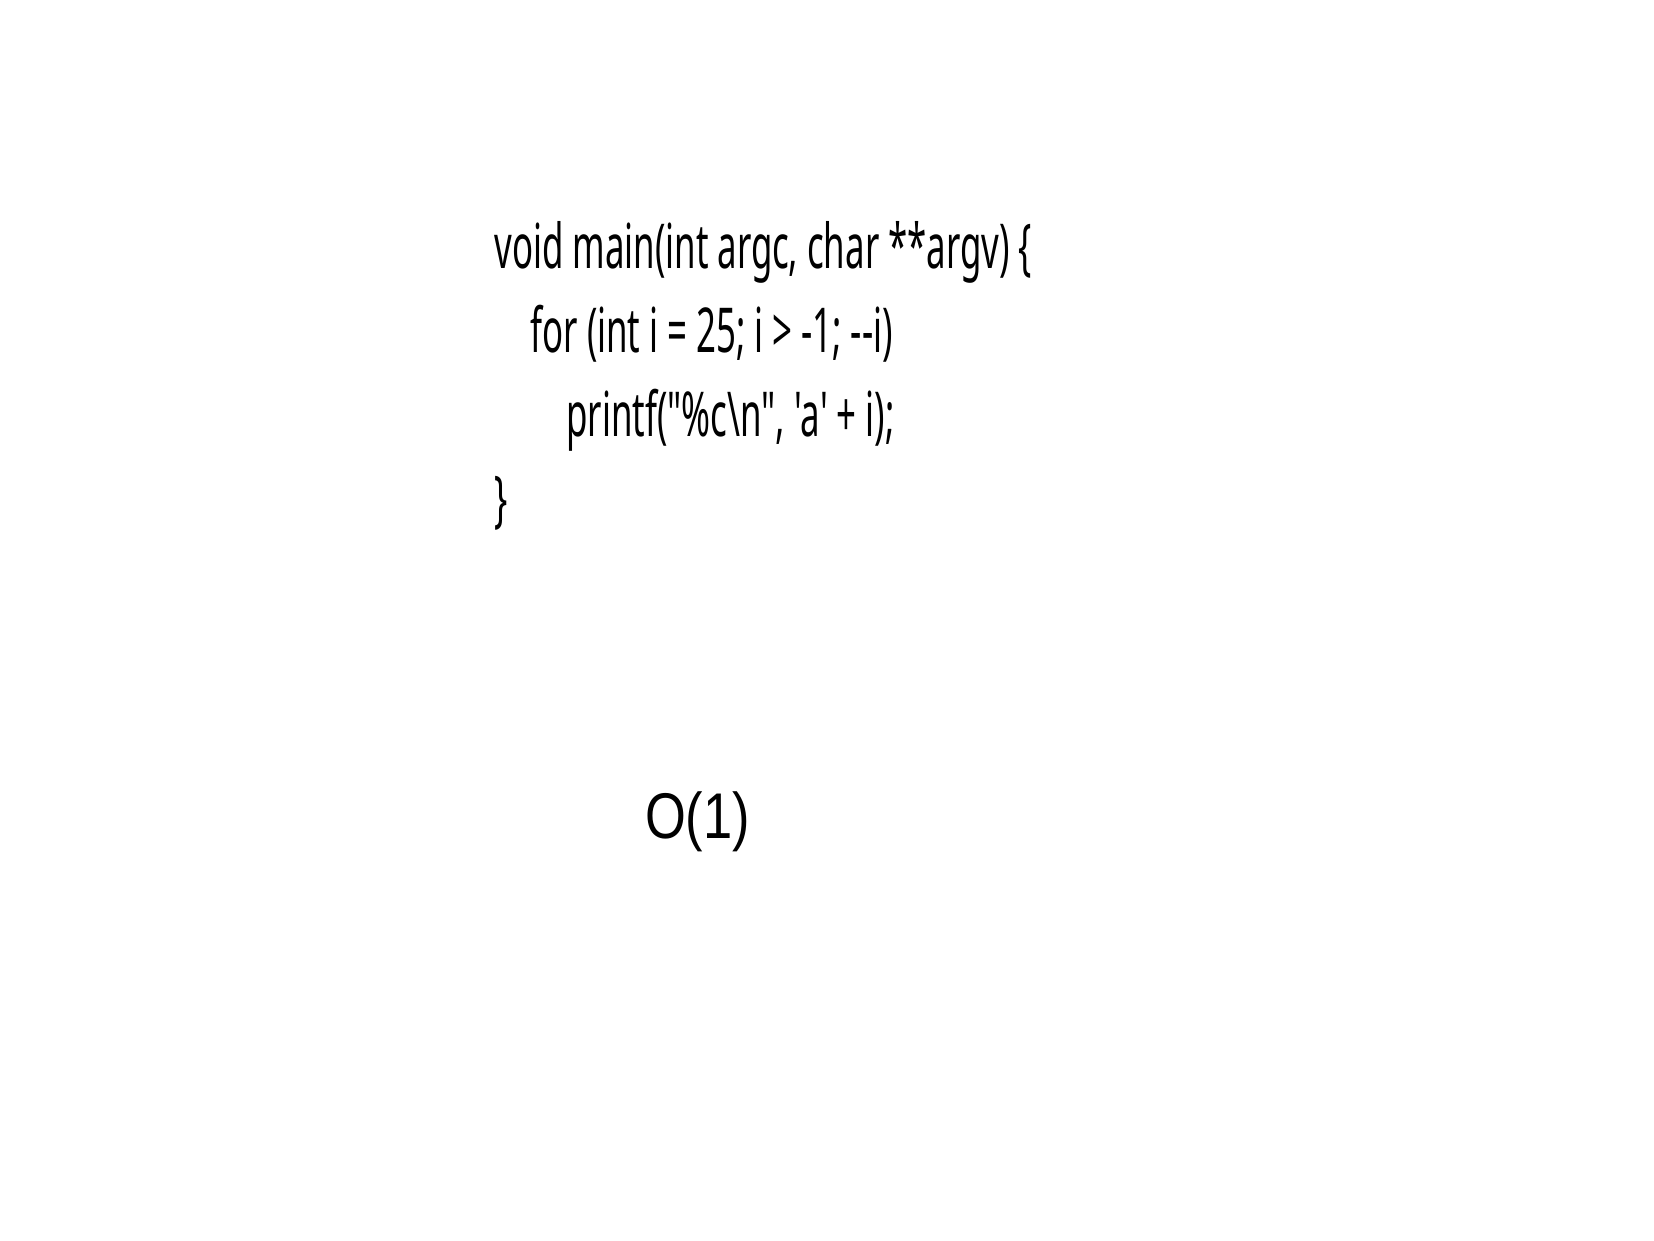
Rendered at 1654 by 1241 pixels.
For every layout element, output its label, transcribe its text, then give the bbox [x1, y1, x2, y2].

text_box O(1) [630, 773, 766, 860]
text_box void main(int argc, char **argv) { for (int i = 25; i > -1; --i) printf("%c\n", 'a' + i); } [480, 195, 1047, 546]
